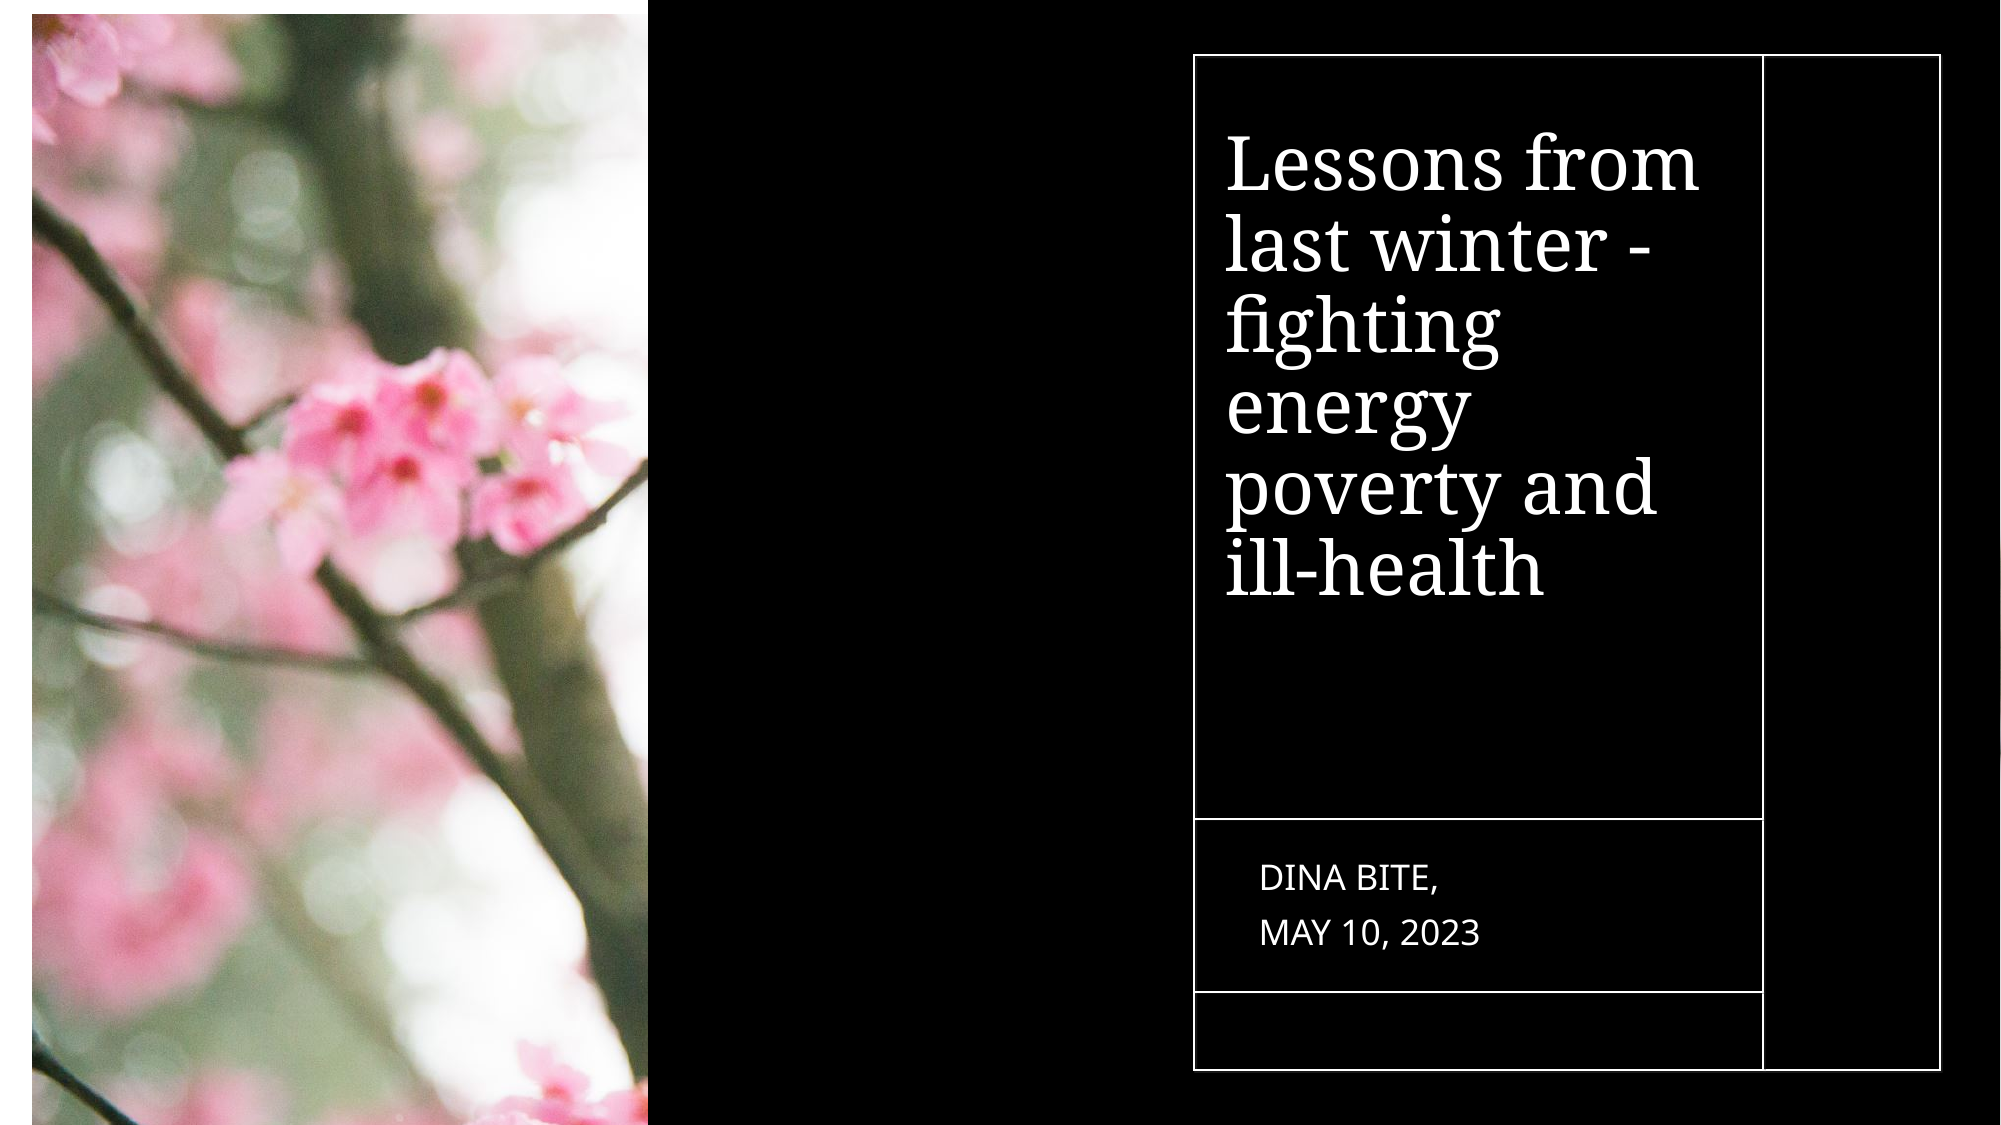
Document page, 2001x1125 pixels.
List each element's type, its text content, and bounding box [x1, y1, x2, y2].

text_box [0, 0, 2000, 1125]
picture [32, 14, 648, 1125]
subtitle DINA BITE, MAY 10, 2023 [1243, 854, 1731, 961]
title Lessons from last winter - fighting energy poverty and ill-health [1210, 118, 1762, 669]
